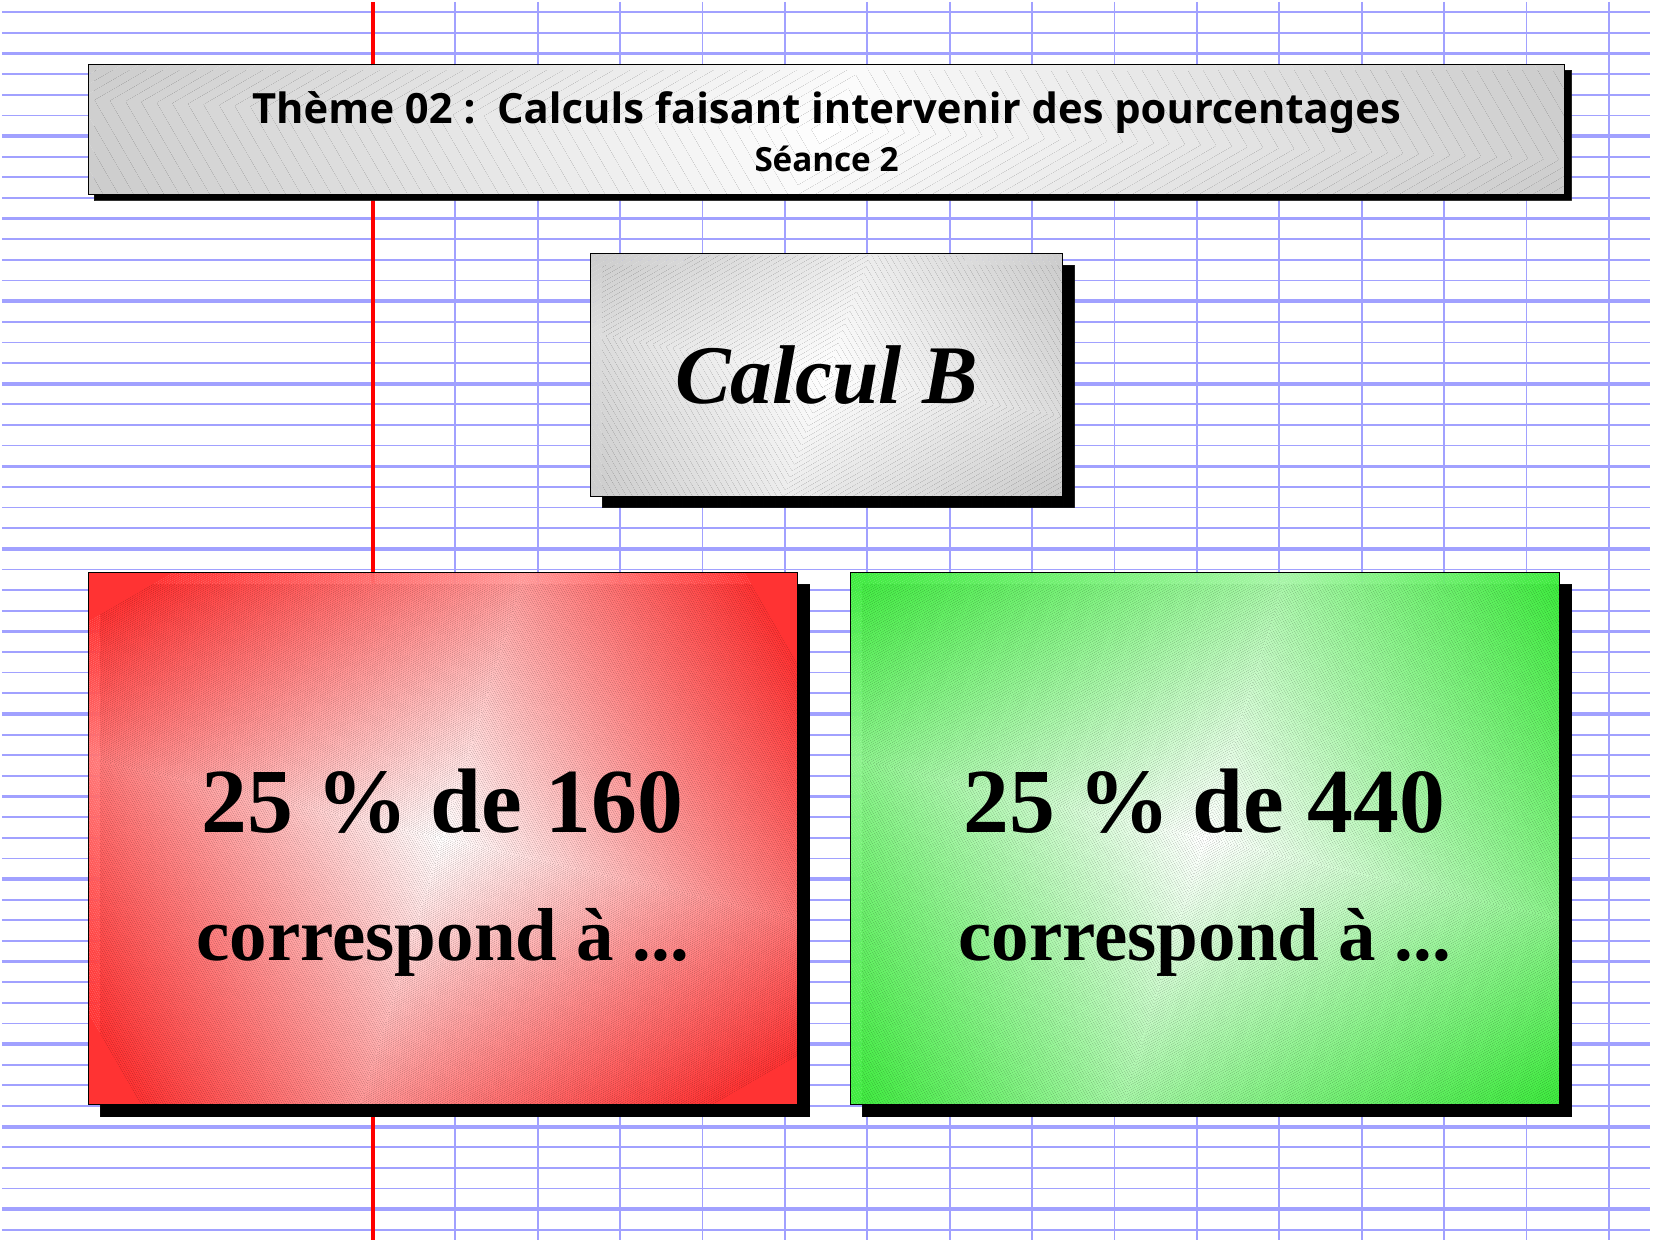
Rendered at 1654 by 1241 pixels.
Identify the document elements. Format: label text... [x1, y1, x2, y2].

text_box 25 % de 440 correspond à ... [850, 572, 1560, 1105]
text_box Calcul B [590, 253, 1063, 497]
picture [0, 0, 1654, 1241]
text_box 25 % de 160 correspond à ... [88, 572, 798, 1105]
text_box Thème 02 : Calculs faisant intervenir des pourcentages Séance 2 [88, 64, 1565, 195]
